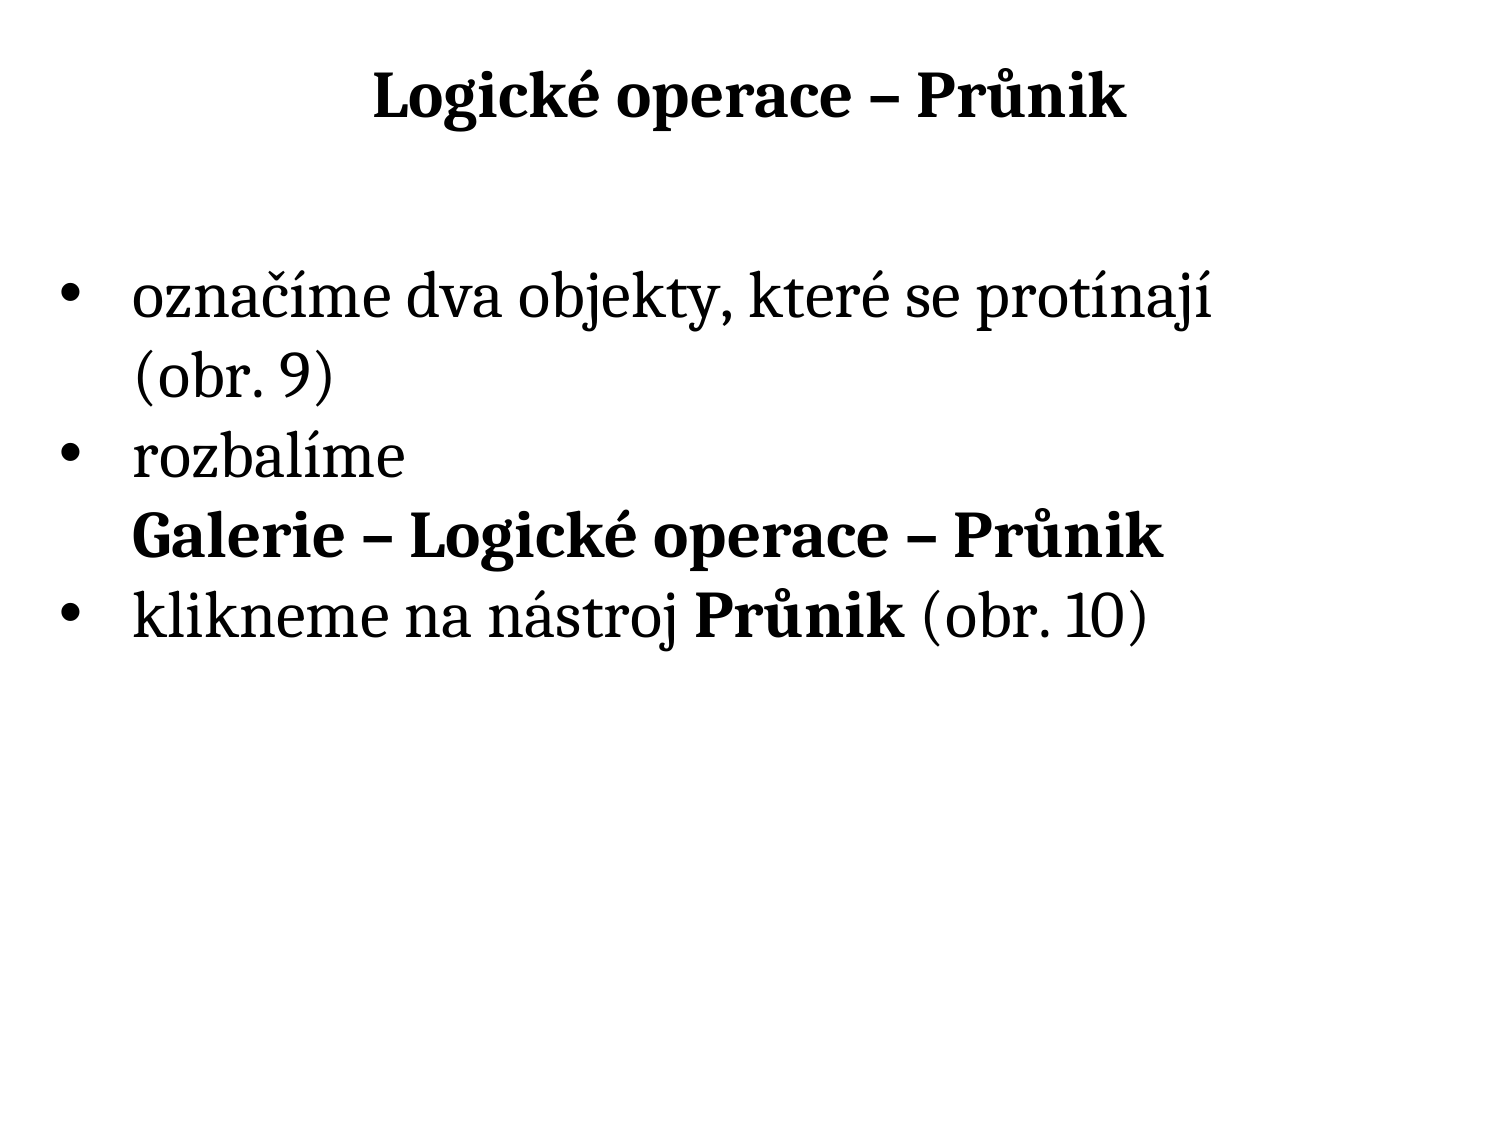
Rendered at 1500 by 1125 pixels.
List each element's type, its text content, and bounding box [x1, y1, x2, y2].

text_box označíme dva objekty, které se protínají (obr. 9) rozbalíme Galerie – Logické operace – Průnik klikneme na nástroj Průnik (obr. 10) [0, 243, 1500, 659]
text_box Logické operace – Průnik [0, 42, 1500, 139]
